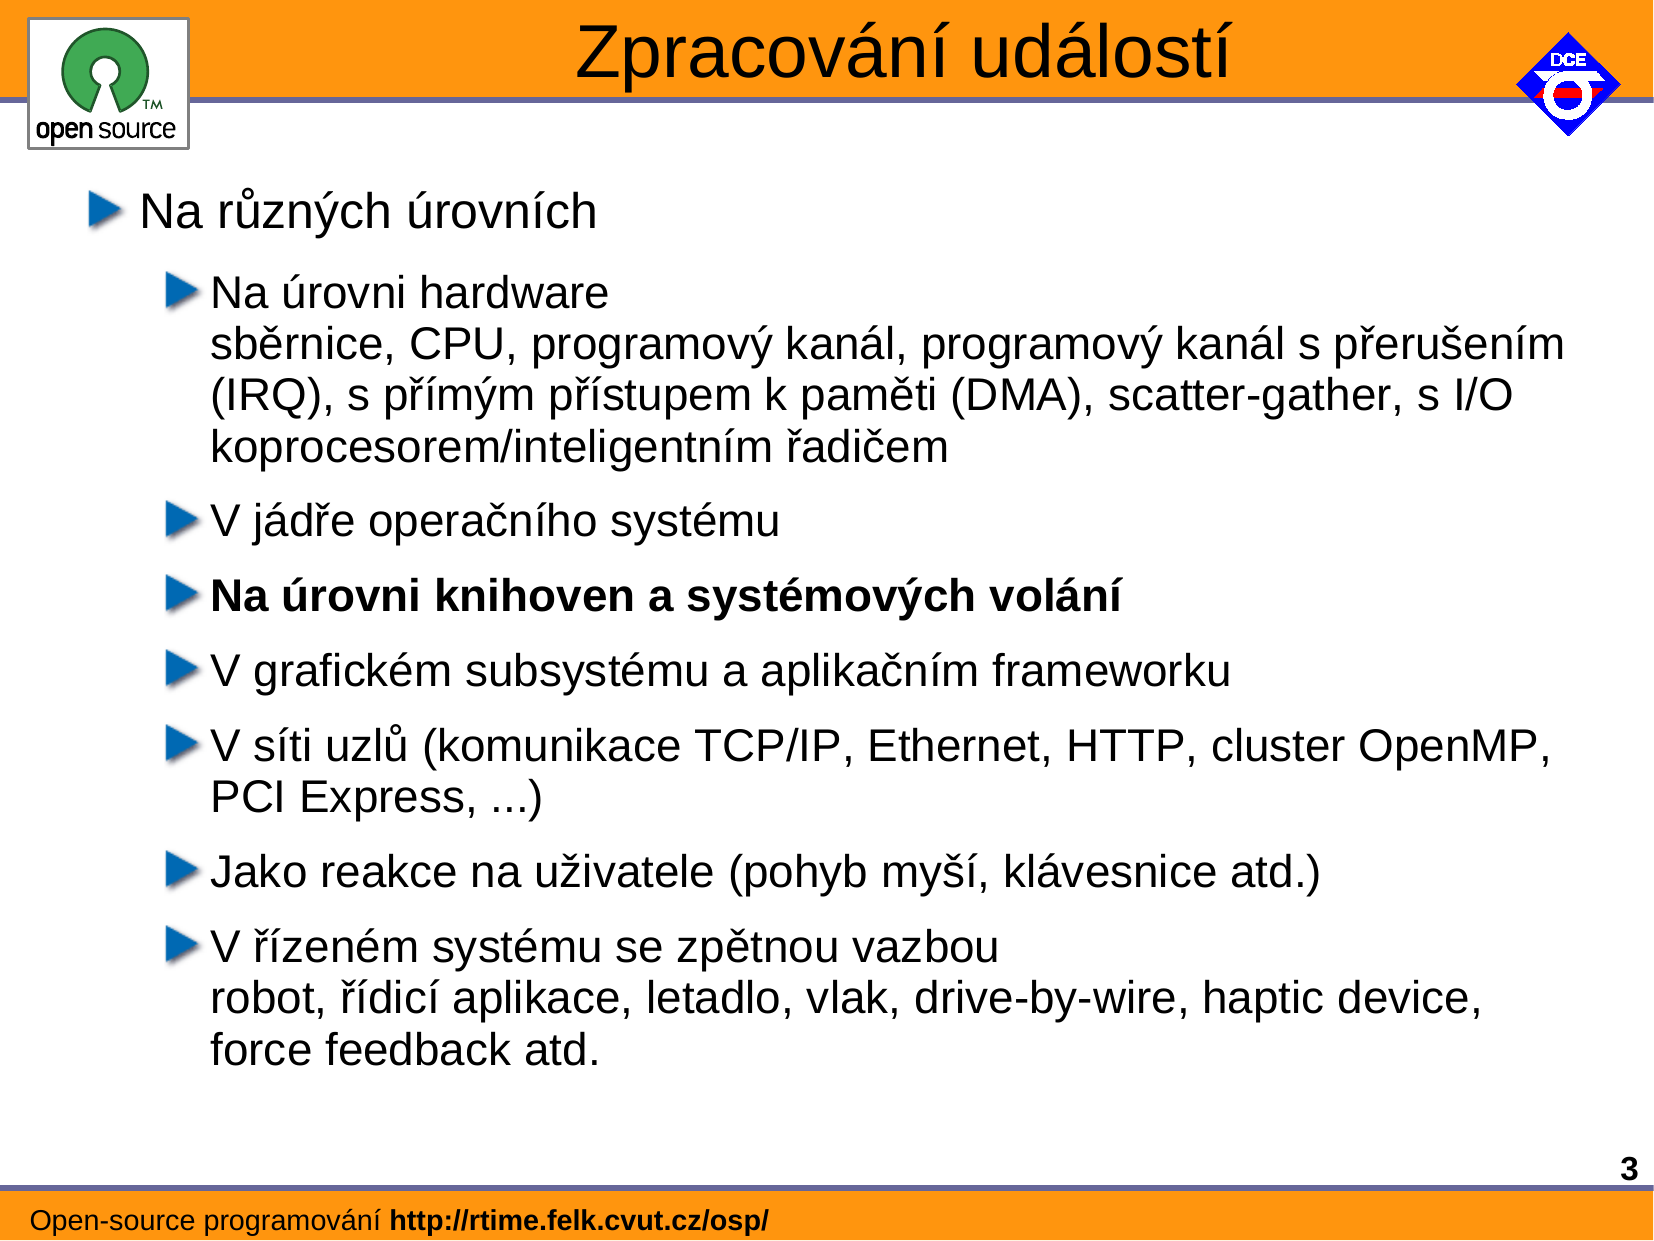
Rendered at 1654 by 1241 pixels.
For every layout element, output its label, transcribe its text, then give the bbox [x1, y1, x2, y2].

list Na různých úrovních Na úrovni hardware sběrnice, CPU, programový kanál, programový kanál s přerušením (IRQ), s přímým přístupem k paměti (DMA), scatter-gather, s I/O koprocesorem/inteligentním řadičem V jádře operačního systému Na úrovni knihoven a systémových volání V grafickém subsystému a aplikačním frameworku V síti uzlů (komunikace TCP/IP, Ethernet, HTTP, cluster OpenMP, PCI Express, ...) Jako reakce na uživatele (pohyb myší, klávesnice atd.) V řízeném systému se zpětnou vazbou robot, řídicí aplikace, letadlo, vlak, drive-by-wire, haptic device, force feedback atd. [68, 183, 1592, 1158]
title Zpracování událostí [178, 4, 1631, 98]
